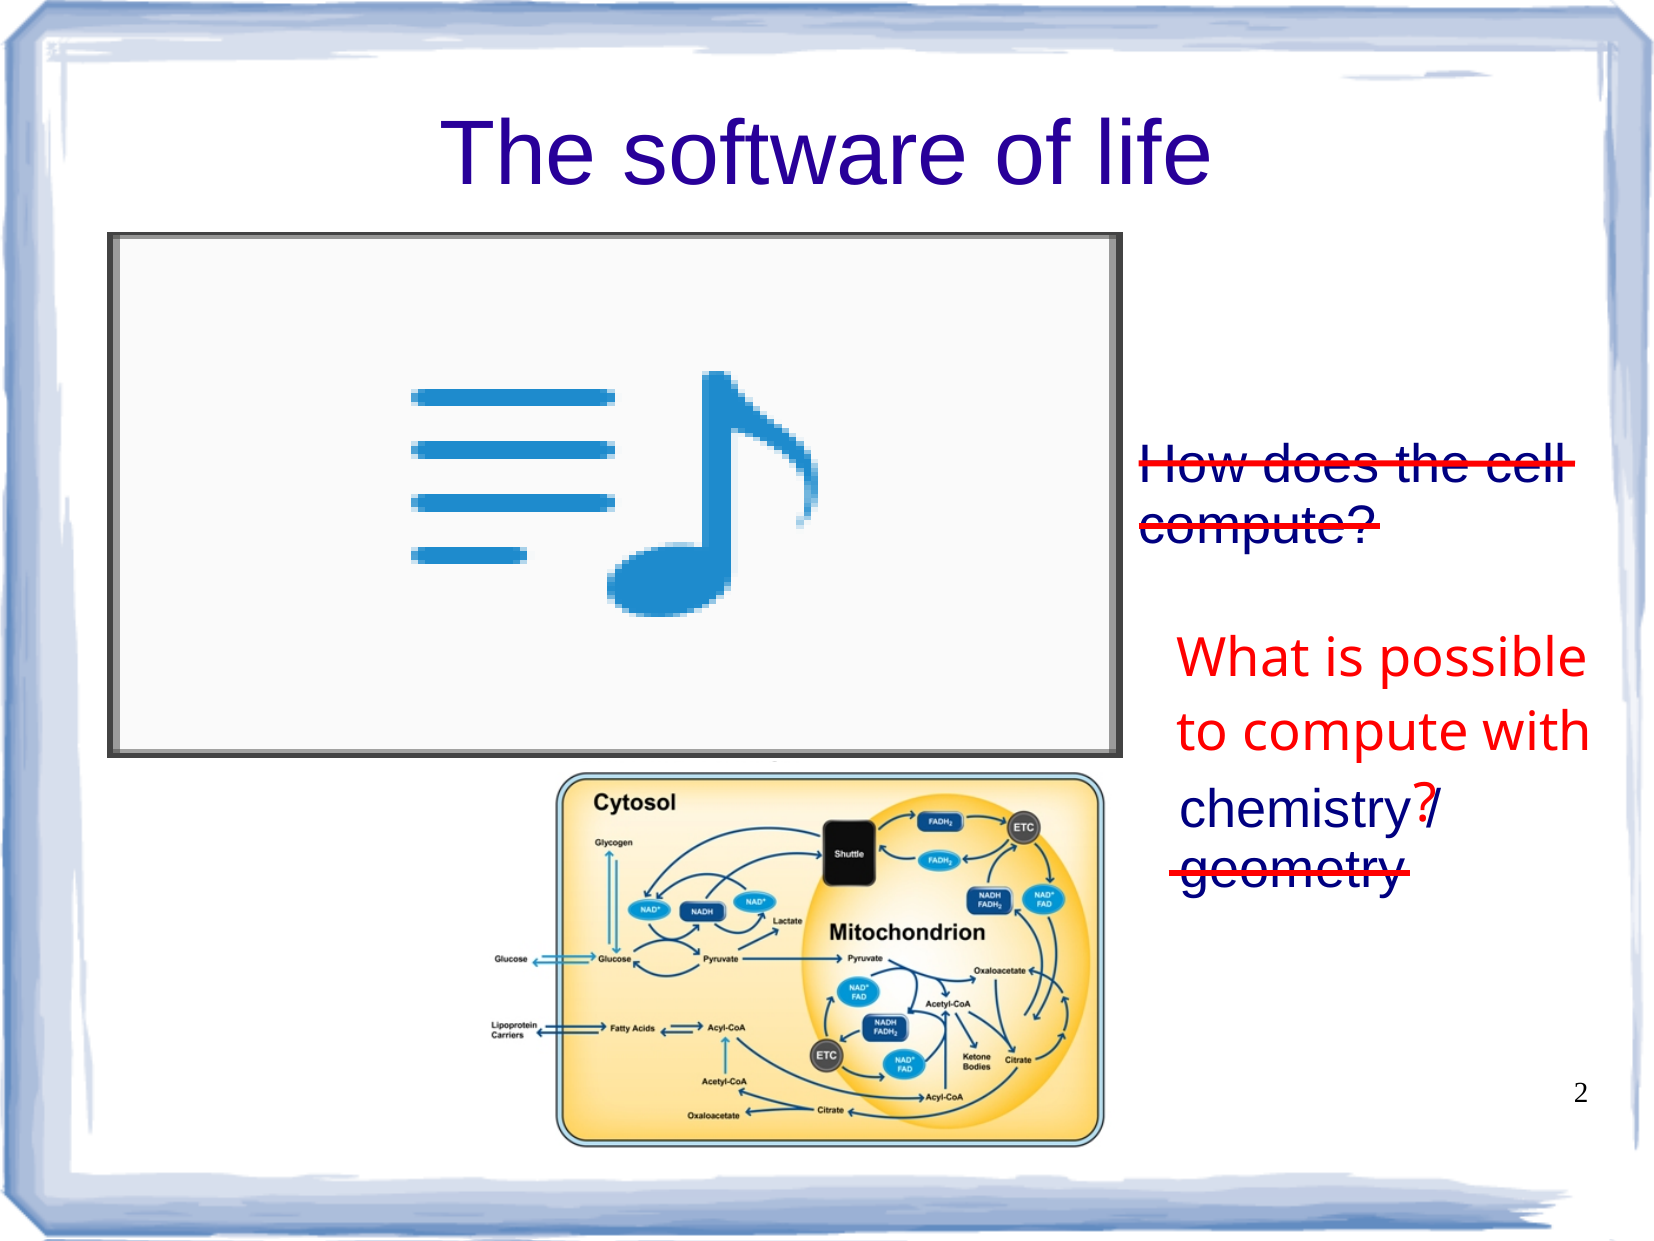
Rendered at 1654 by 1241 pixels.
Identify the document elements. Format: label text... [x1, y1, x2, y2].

list ? [1413, 763, 1459, 840]
text_box chemistry / geometry [1179, 778, 1495, 901]
list How does the cell compute? [1138, 433, 1589, 556]
text_box [105, 231, 1125, 759]
picture [0, 0, 1654, 1241]
list What is possible to compute with [1176, 618, 1606, 771]
title The software of life [82, 49, 1571, 257]
